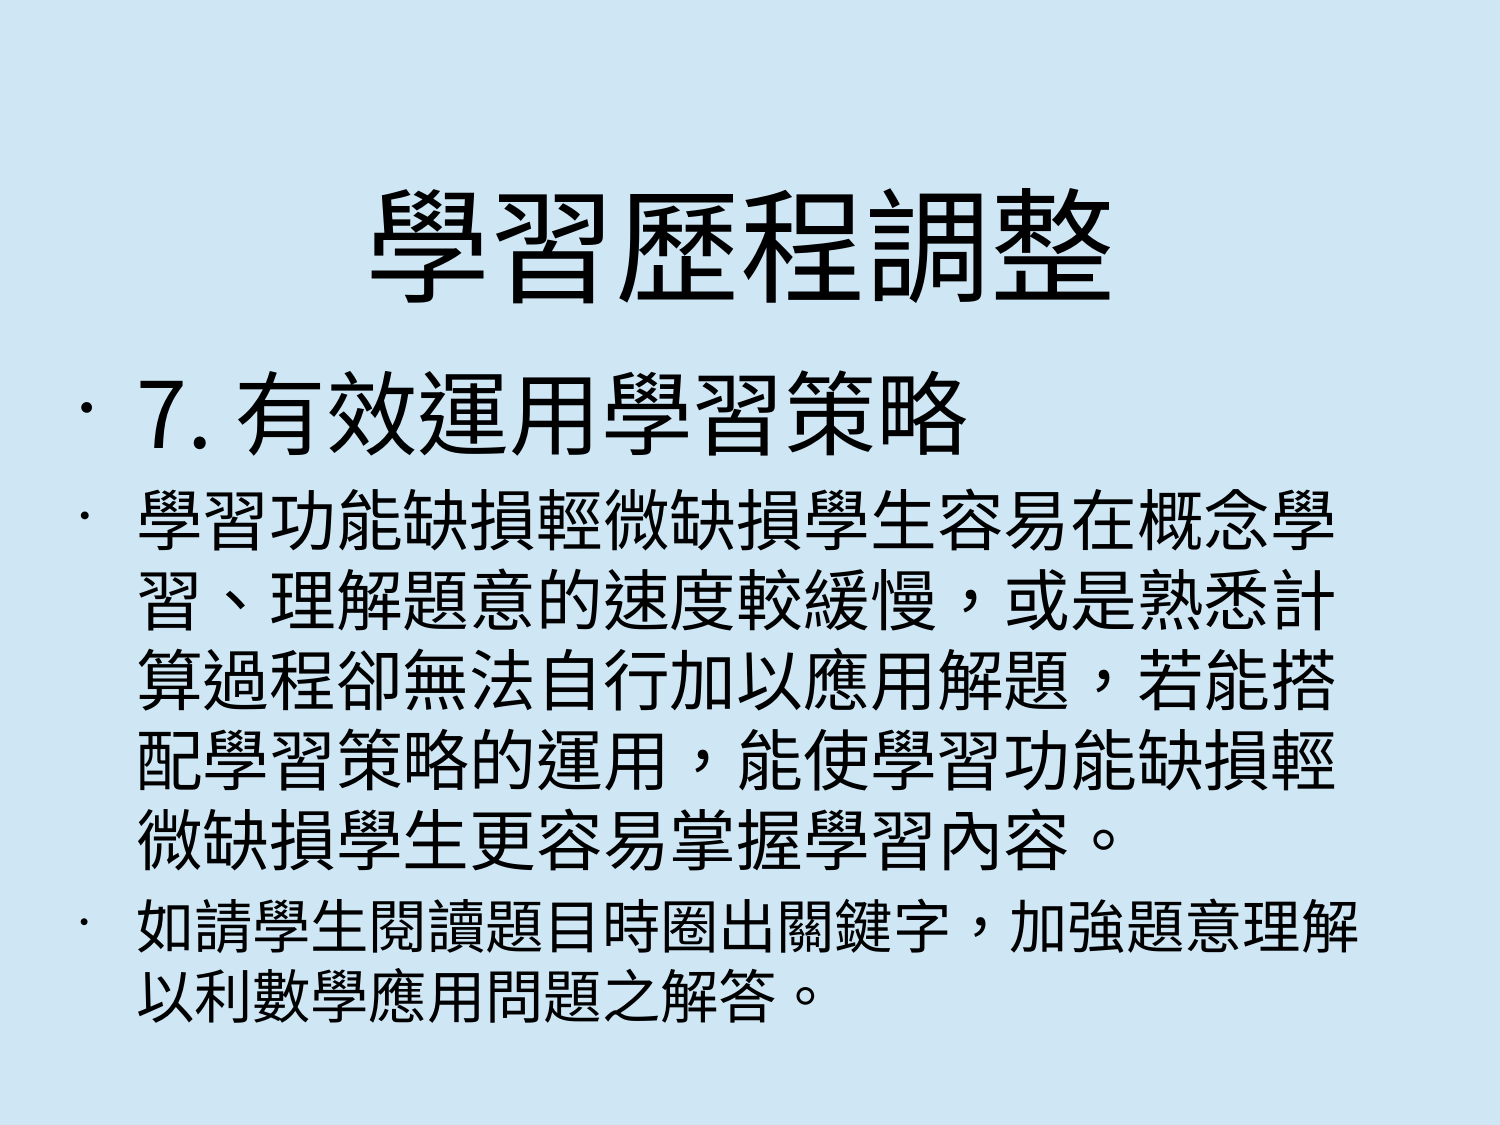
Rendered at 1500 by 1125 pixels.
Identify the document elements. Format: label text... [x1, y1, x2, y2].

list 7.有效運用學習策略 學習功能缺損輕微缺損學生容易在概念學習、理解題意的速度較緩慢，或是熟悉計算過程卻無法自行加以應用解題，若能搭配學習策略的運用，能使學習功能缺損輕微缺損學生更容易掌握學習內容。 如請學生閱讀題目時圈出關鍵字，加強題意理解以利數學應用問題之解答。 [64, 349, 1415, 1035]
title 學習歷程調整 [64, 160, 1415, 349]
